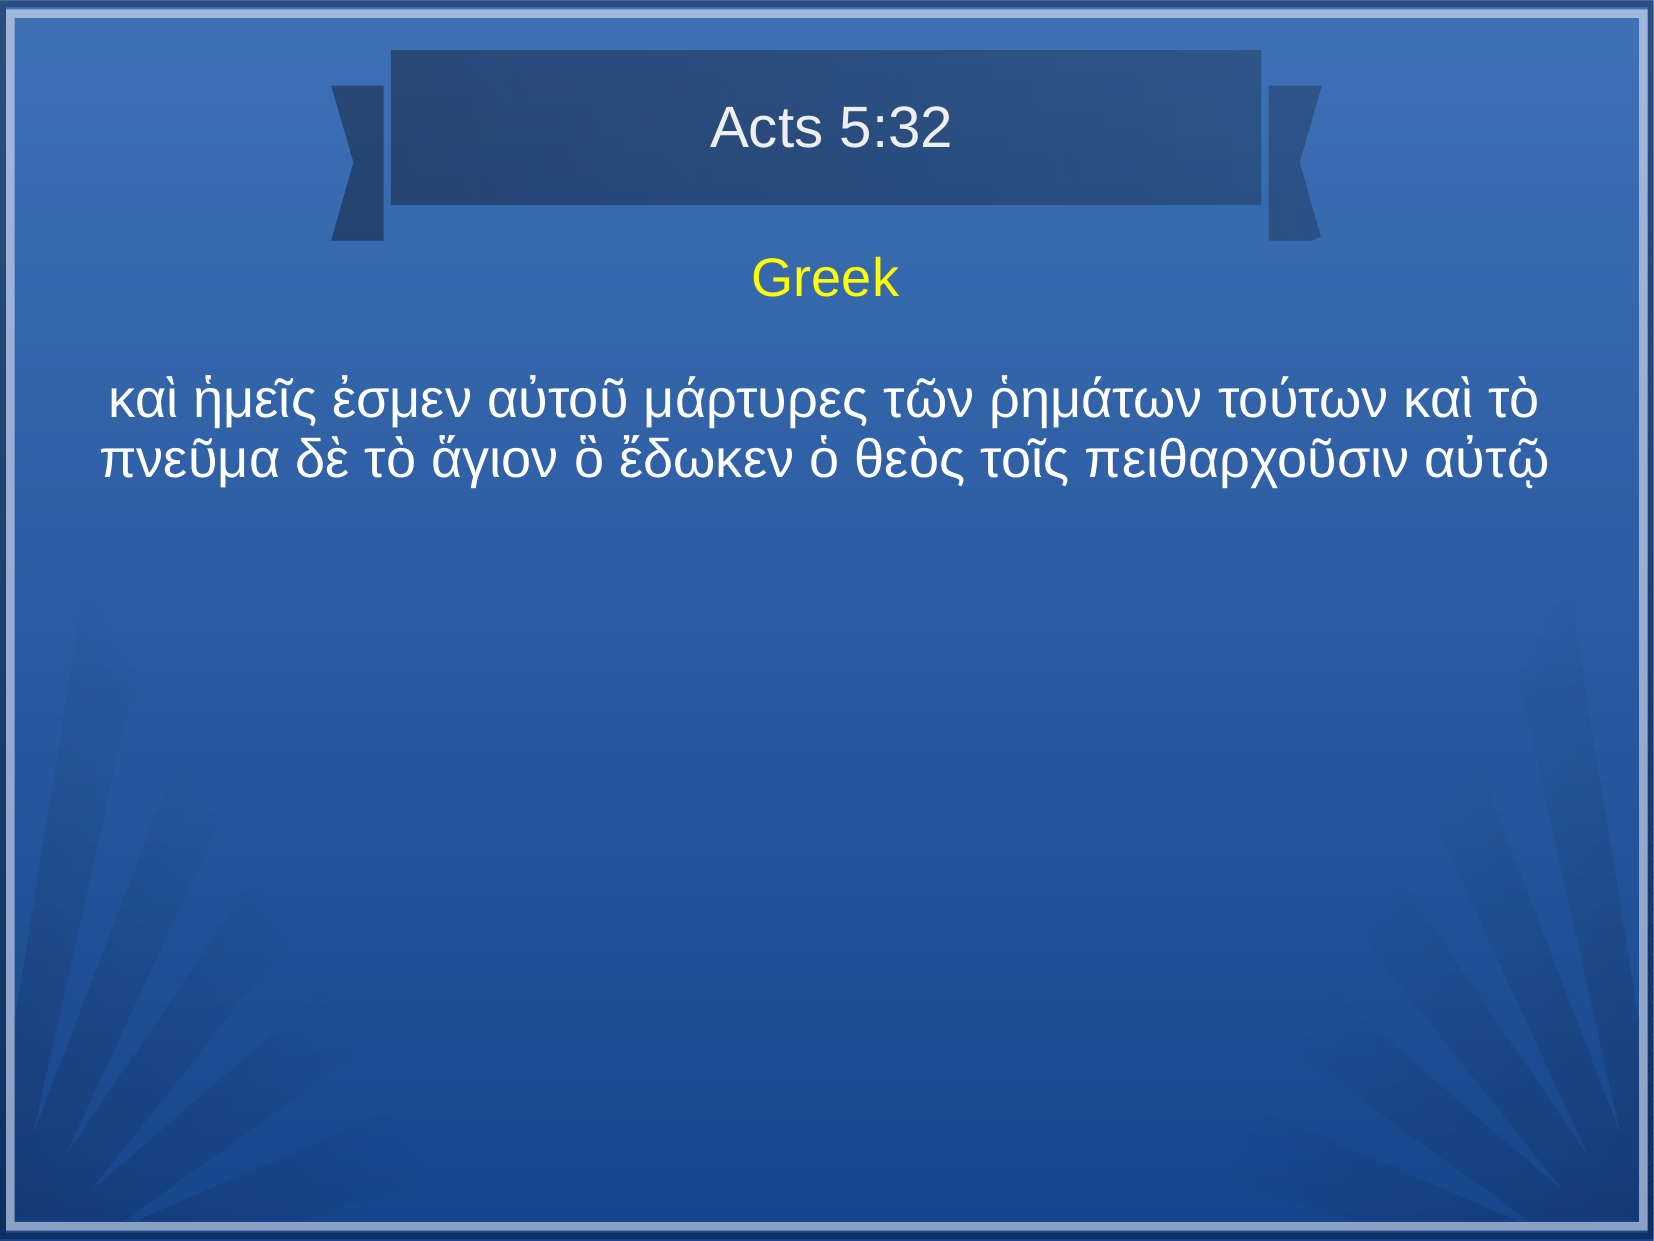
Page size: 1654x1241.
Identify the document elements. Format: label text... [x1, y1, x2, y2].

text_box Acts 5:32 [576, 73, 1087, 182]
text_box Greek καὶ ἡμεῖς ἐσμεν αὐτοῦ μάρτυρες τῶν ῥημάτων τούτων καὶ τὸ πνεῦμα δὲ τὸ ἅγιον ὃ ἔδωκεν ὁ θεὸς τοῖς πειθαρχοῦσιν αὐτῷ [30, 240, 1621, 1241]
